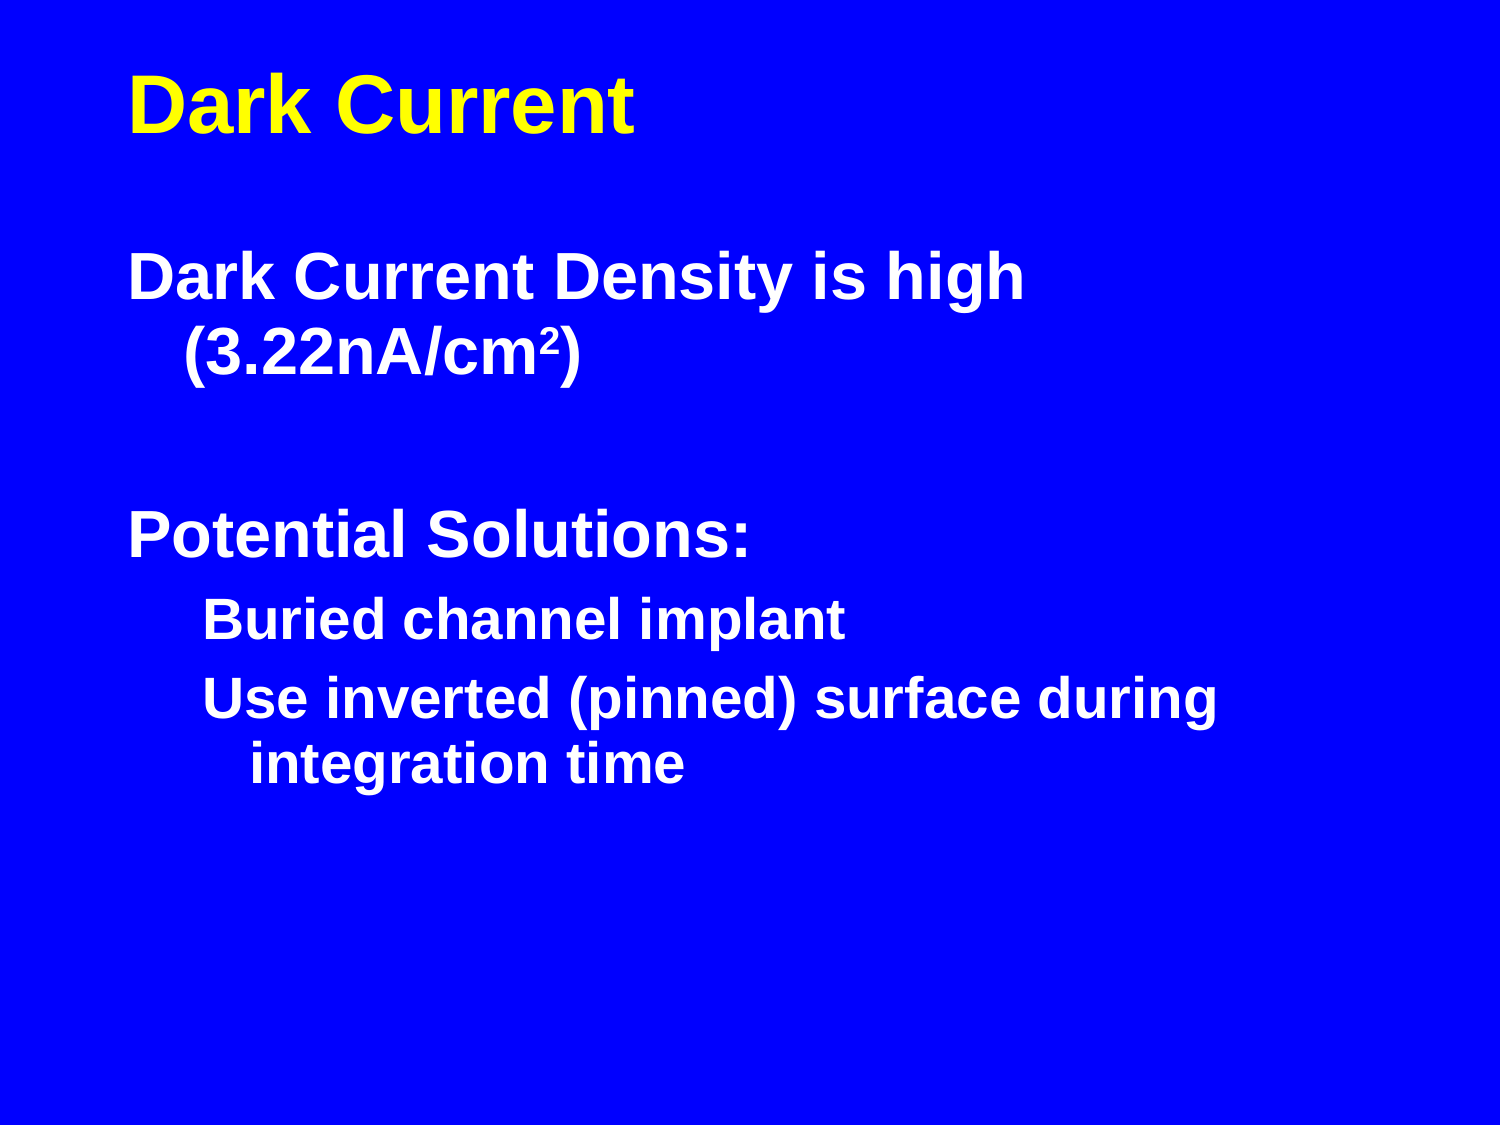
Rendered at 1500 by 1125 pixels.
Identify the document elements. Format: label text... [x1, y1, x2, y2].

title Dark Current [112, 42, 1388, 168]
list Dark Current Density is high (3.22nA/cm2) Potential Solutions: Buried channel implant Use inverted (pinned) surface during integration time [112, 231, 1388, 1001]
